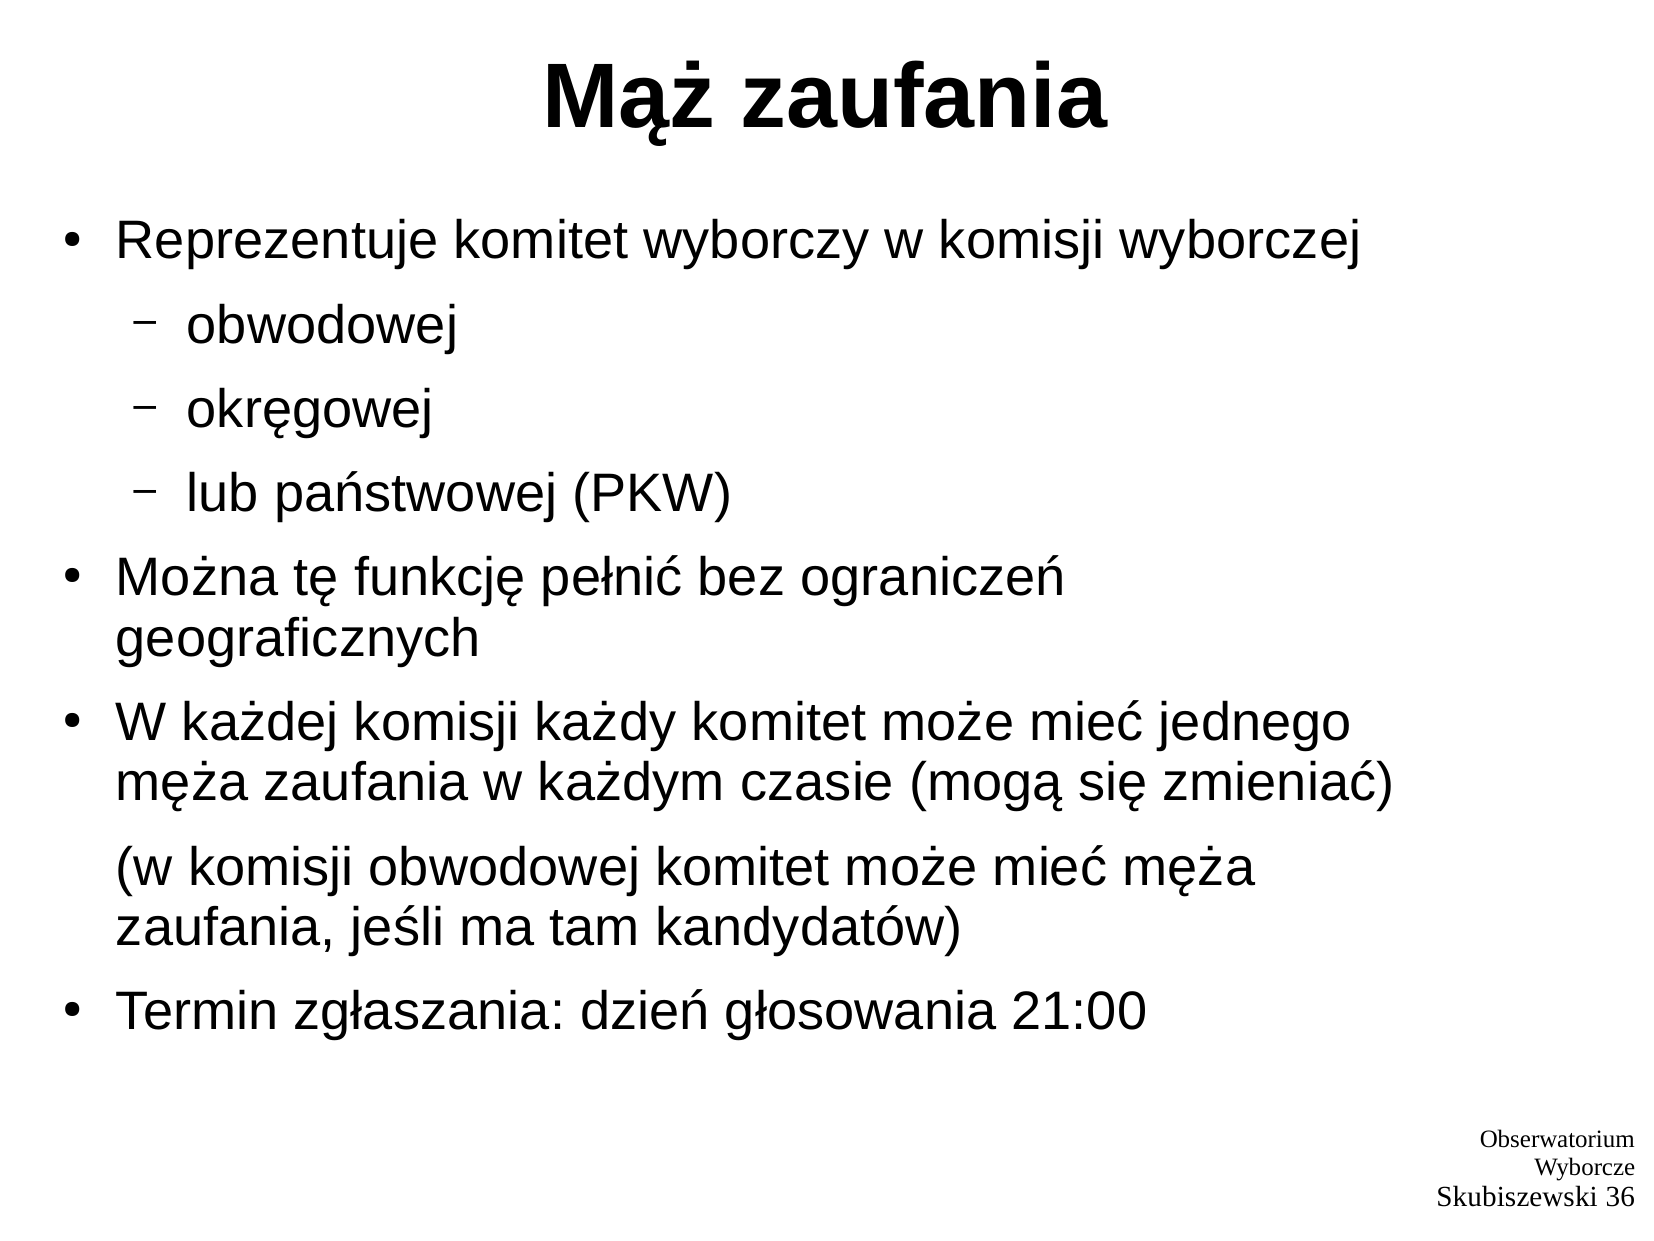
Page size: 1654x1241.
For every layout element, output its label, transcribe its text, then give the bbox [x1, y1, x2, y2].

title Mąż zaufania [80, 45, 1570, 203]
list Reprezentuje komitet wyborczy w komisji wyborczej obwodowej okręgowej lub państwowej (PKW) Można tę funkcję pełnić bez ograniczeń geograficznych W każdej komisji każdy komitet może mieć jednego męża zaufania w każdym czasie (mogą się zmieniać) (w komisji obwodowej komitet może mieć męża zaufania, jeśli ma tam kandydatów) Termin zgłaszania: dzień głosowania 21:00 [45, 210, 1426, 1241]
